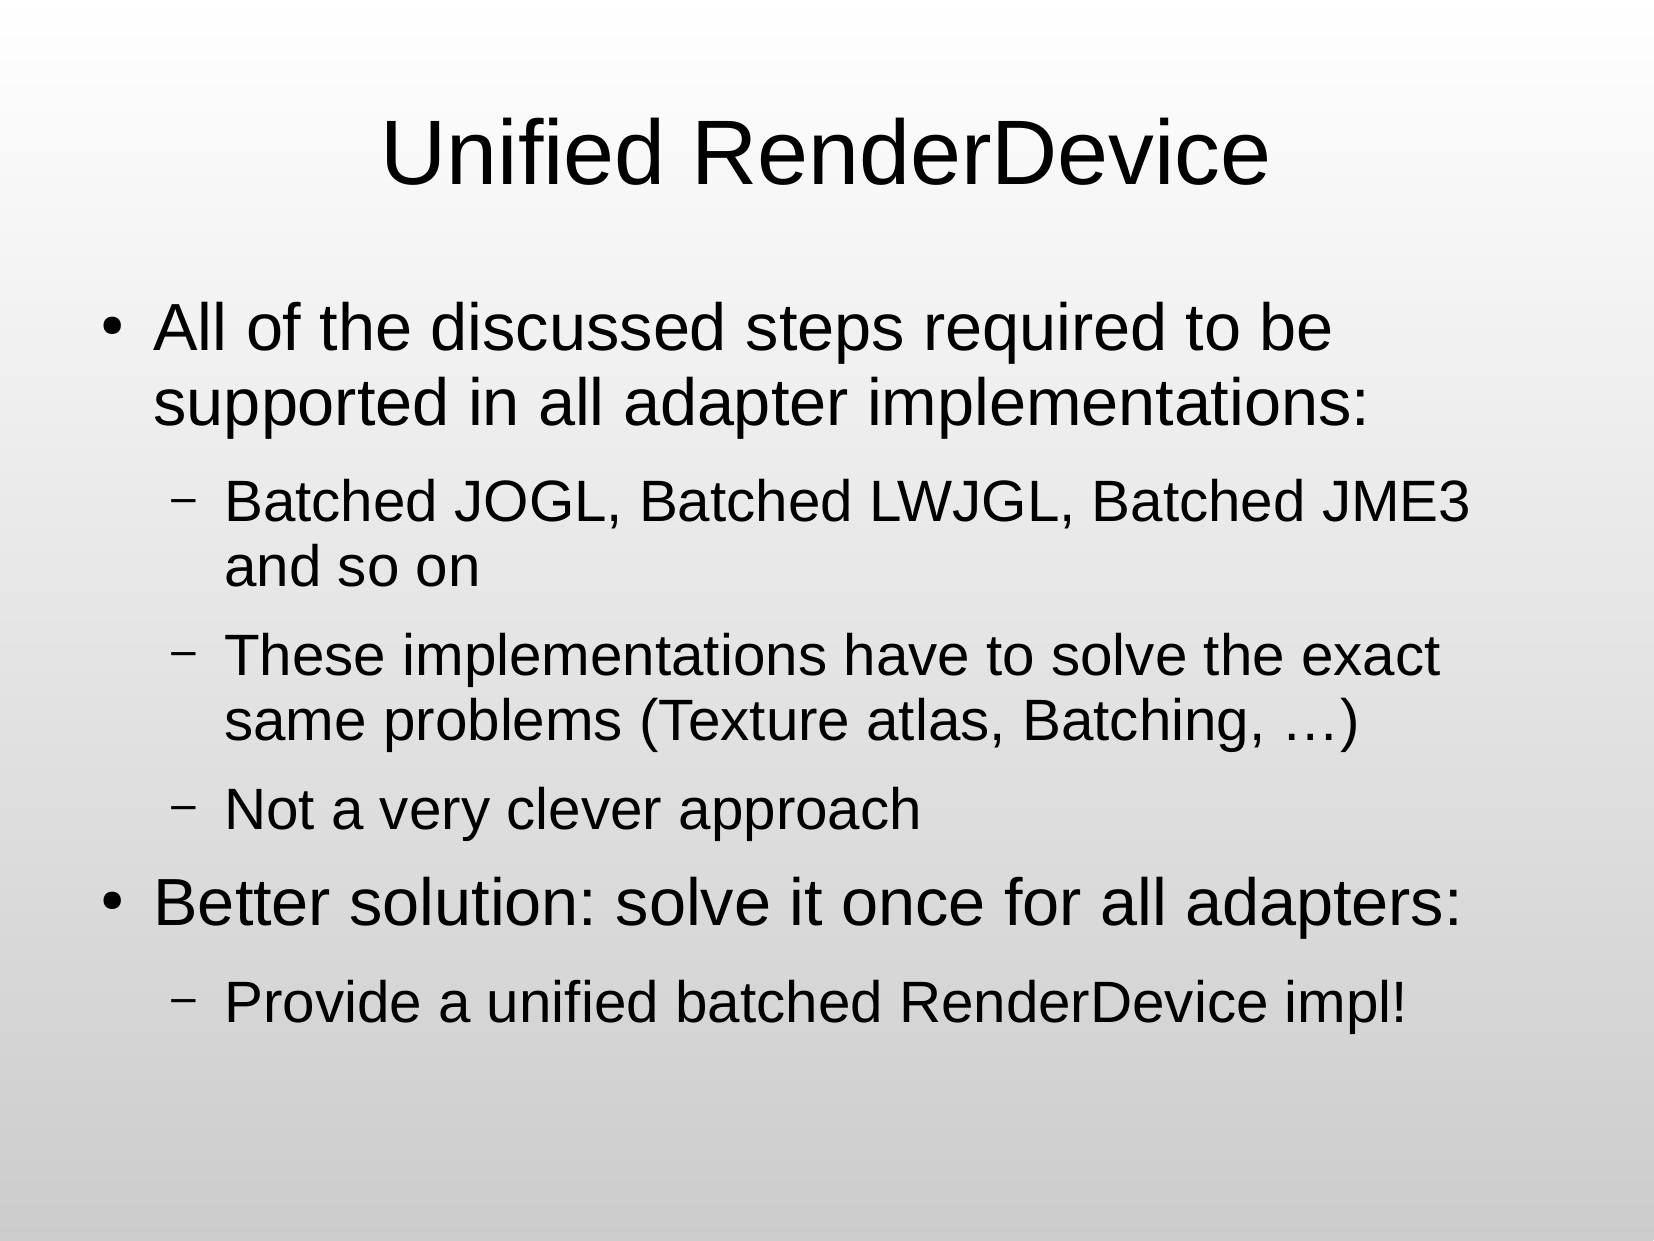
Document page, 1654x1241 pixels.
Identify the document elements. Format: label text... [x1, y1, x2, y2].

title Unified RenderDevice [82, 49, 1571, 257]
list All of the discussed steps required to be supported in all adapter implementations: Batched JOGL, Batched LWJGL, Batched JME3 and so on These implementations have to solve the exact same problems (Texture atlas, Batching, …) Not a very clever approach Better solution: solve it once for all adapters: Provide a unified batched RenderDevice impl! [82, 290, 1571, 1109]
